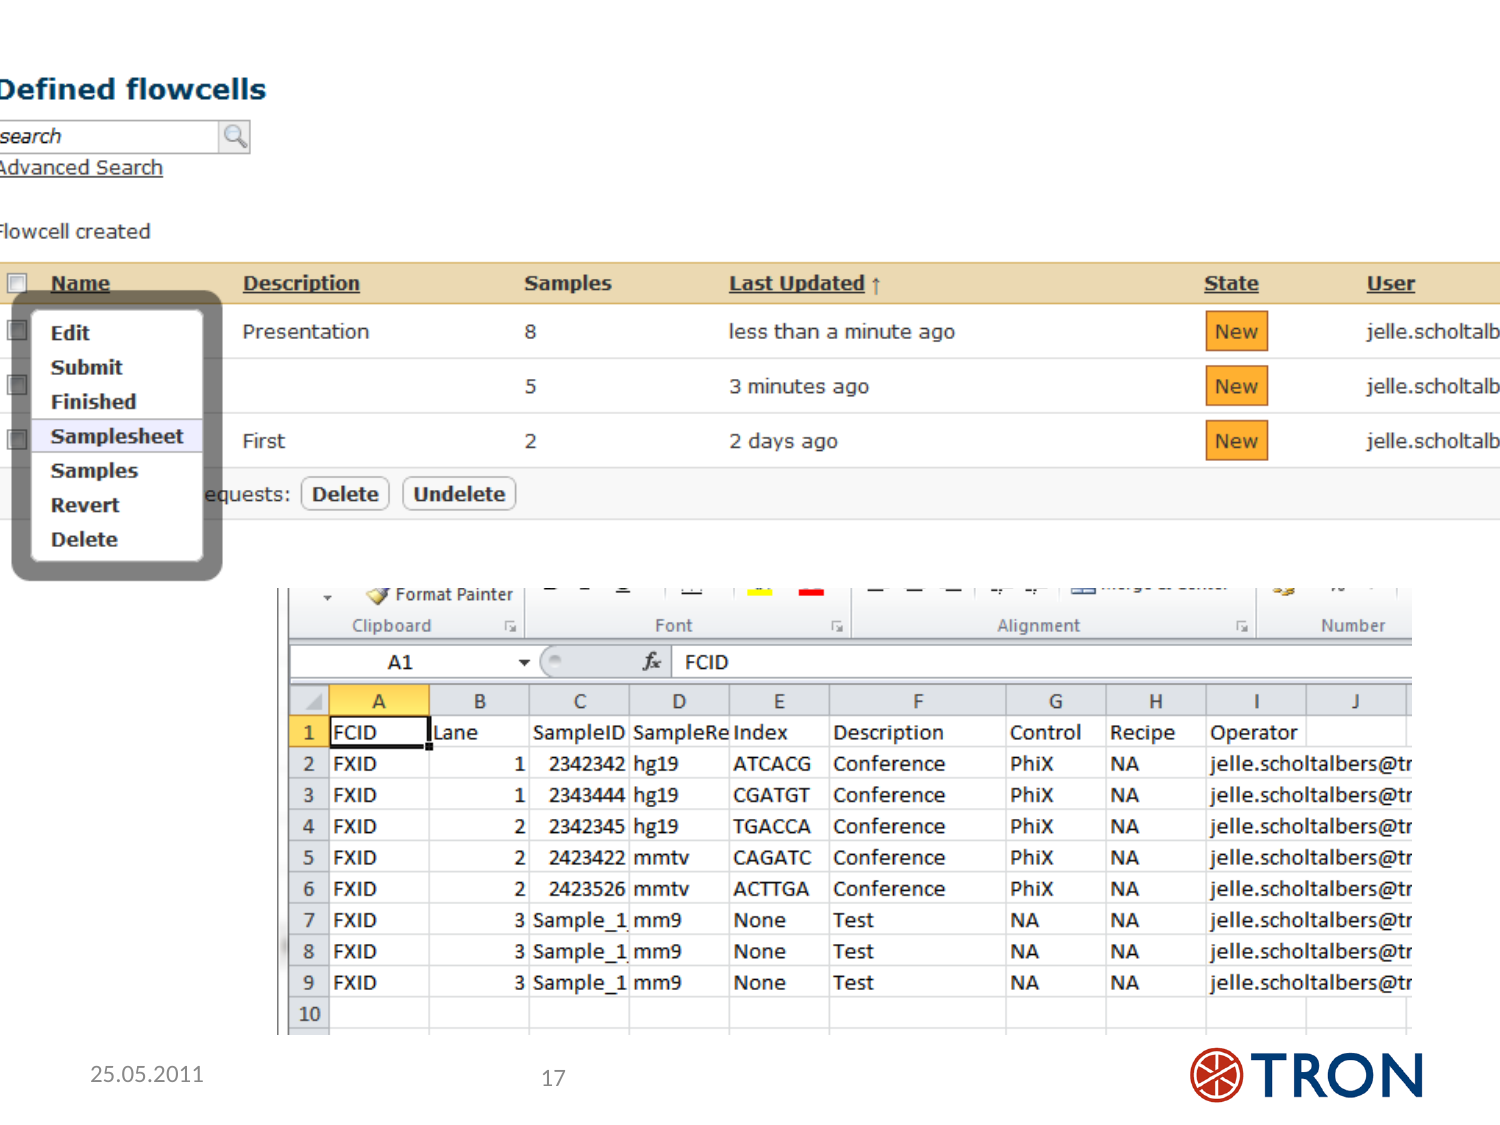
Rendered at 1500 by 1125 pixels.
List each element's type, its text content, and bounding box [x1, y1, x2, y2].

text_box 25.05.2011 [75, 1042, 426, 1103]
text_box [525, 1046, 876, 1107]
picture [0, 65, 1500, 1035]
